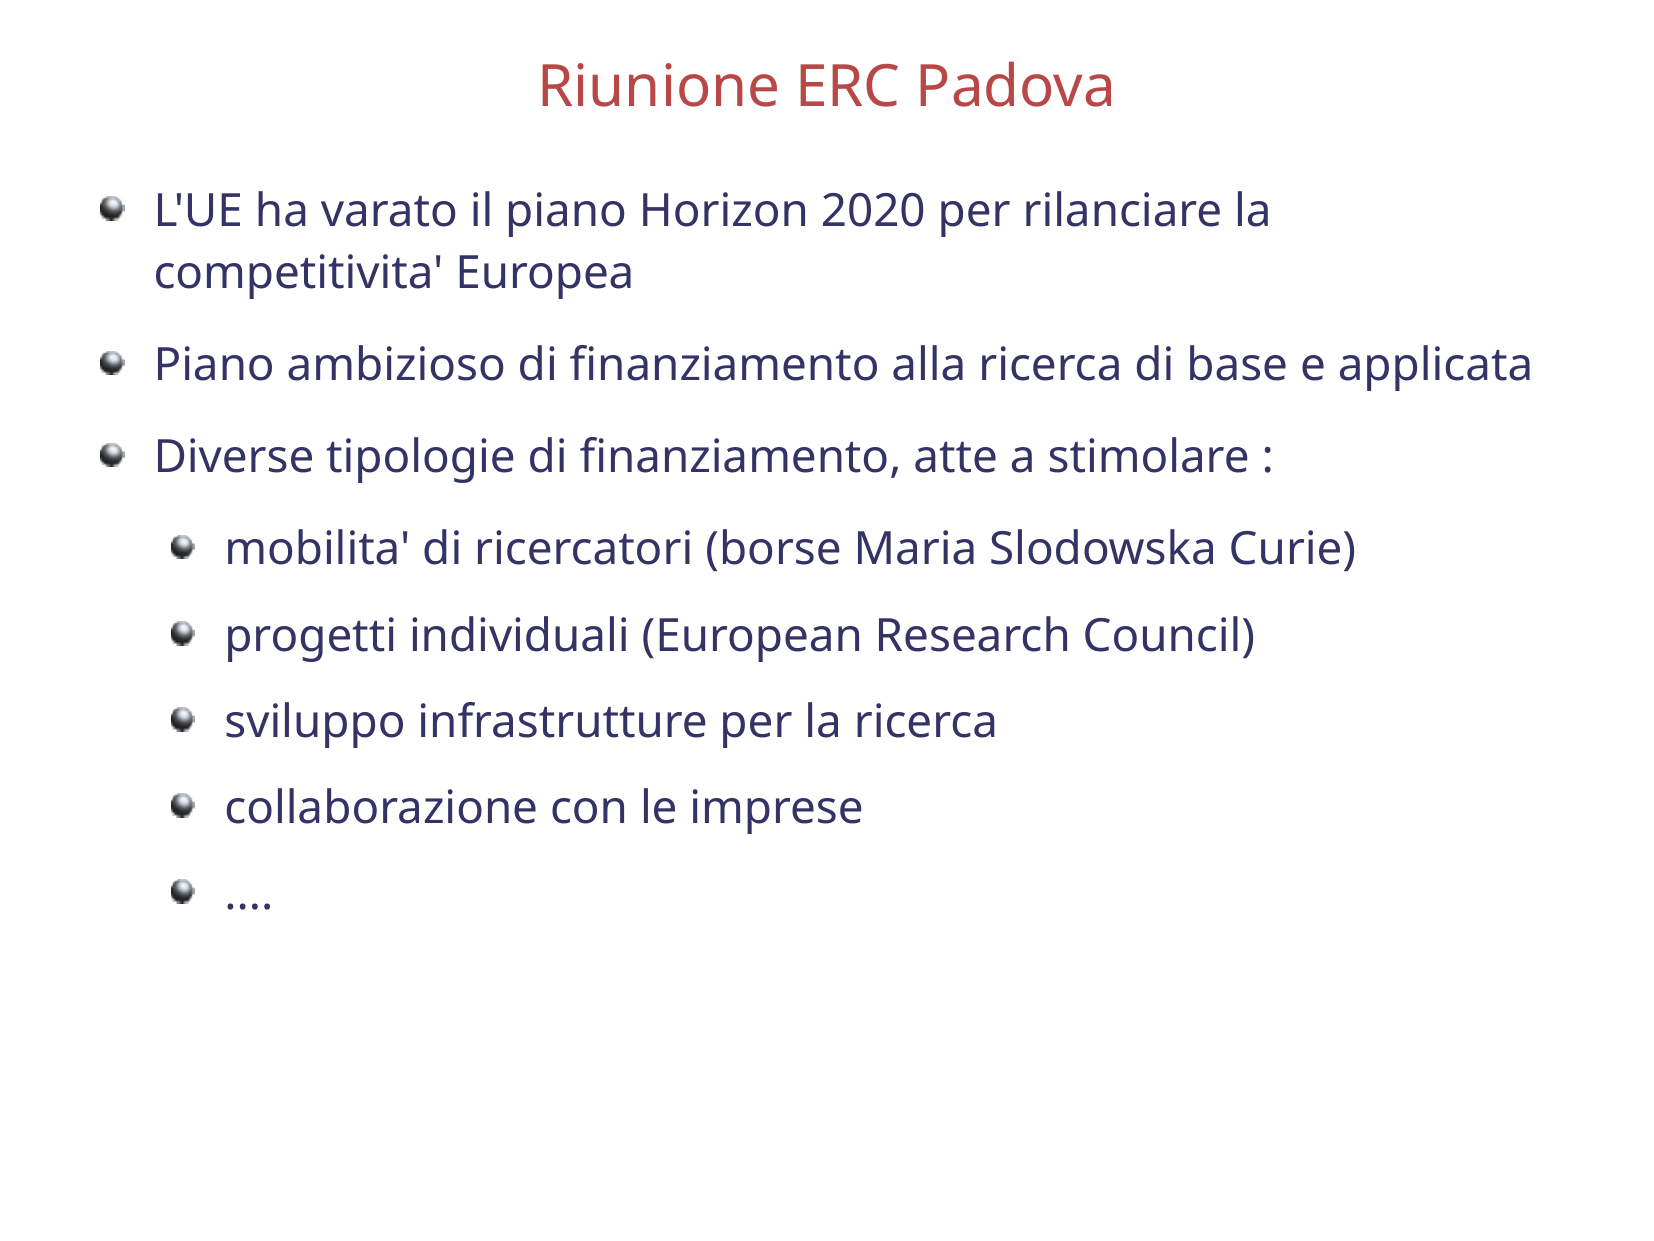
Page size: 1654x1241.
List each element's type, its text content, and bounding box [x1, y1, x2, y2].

list L'UE ha varato il piano Horizon 2020 per rilanciare la competitivita' Europea Piano ambizioso di finanziamento alla ricerca di base e applicata Diverse tipologie di finanziamento, atte a stimolare : mobilita' di ricercatori (borse Maria Slodowska Curie) progetti individuali (European Research Council) sviluppo infrastrutture per la ricerca collaborazione con le imprese .... [82, 177, 1571, 1124]
title Riunione ERC Padova [82, 38, 1571, 129]
